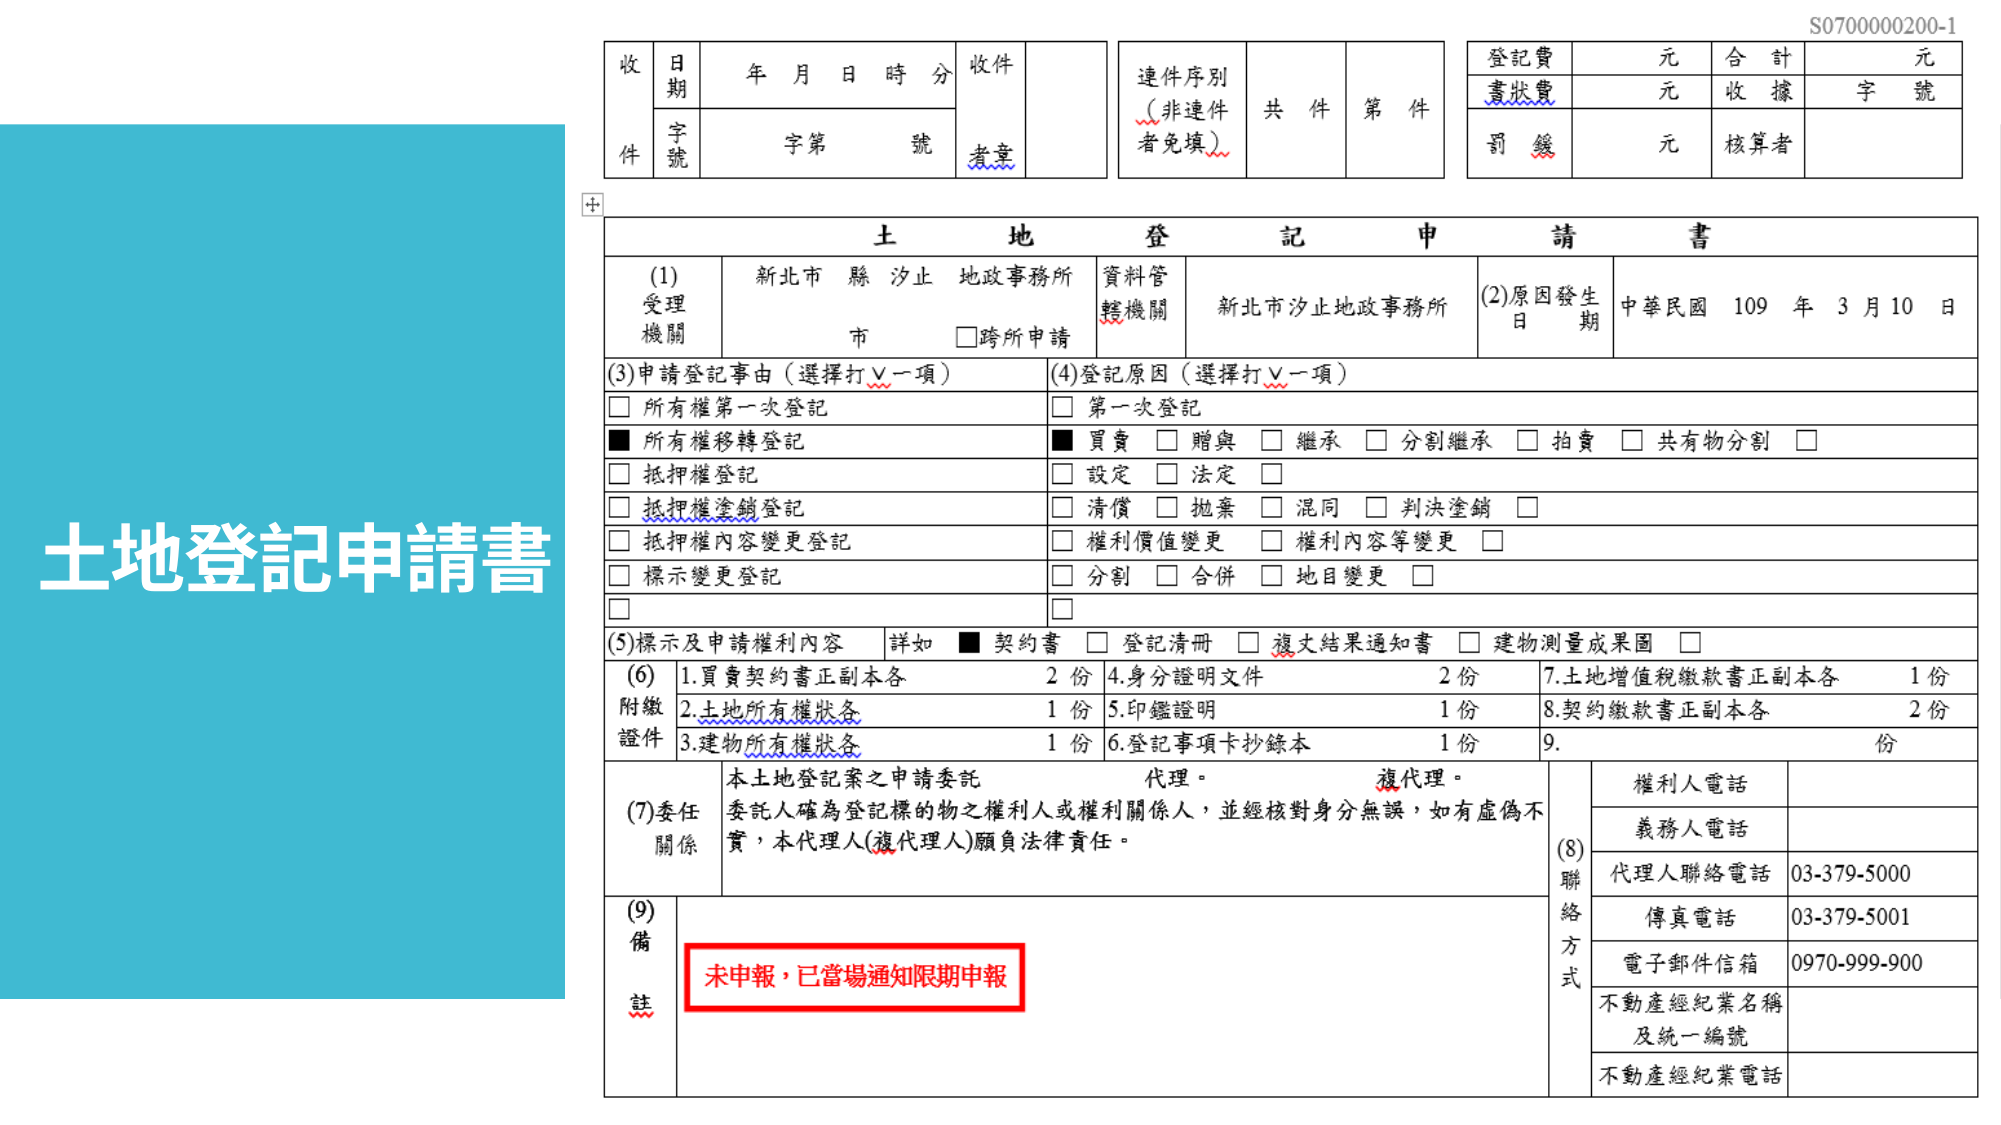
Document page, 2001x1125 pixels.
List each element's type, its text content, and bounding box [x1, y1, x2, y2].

picture [573, 14, 2000, 1125]
title 土地登記申請書 [22, 184, 573, 940]
